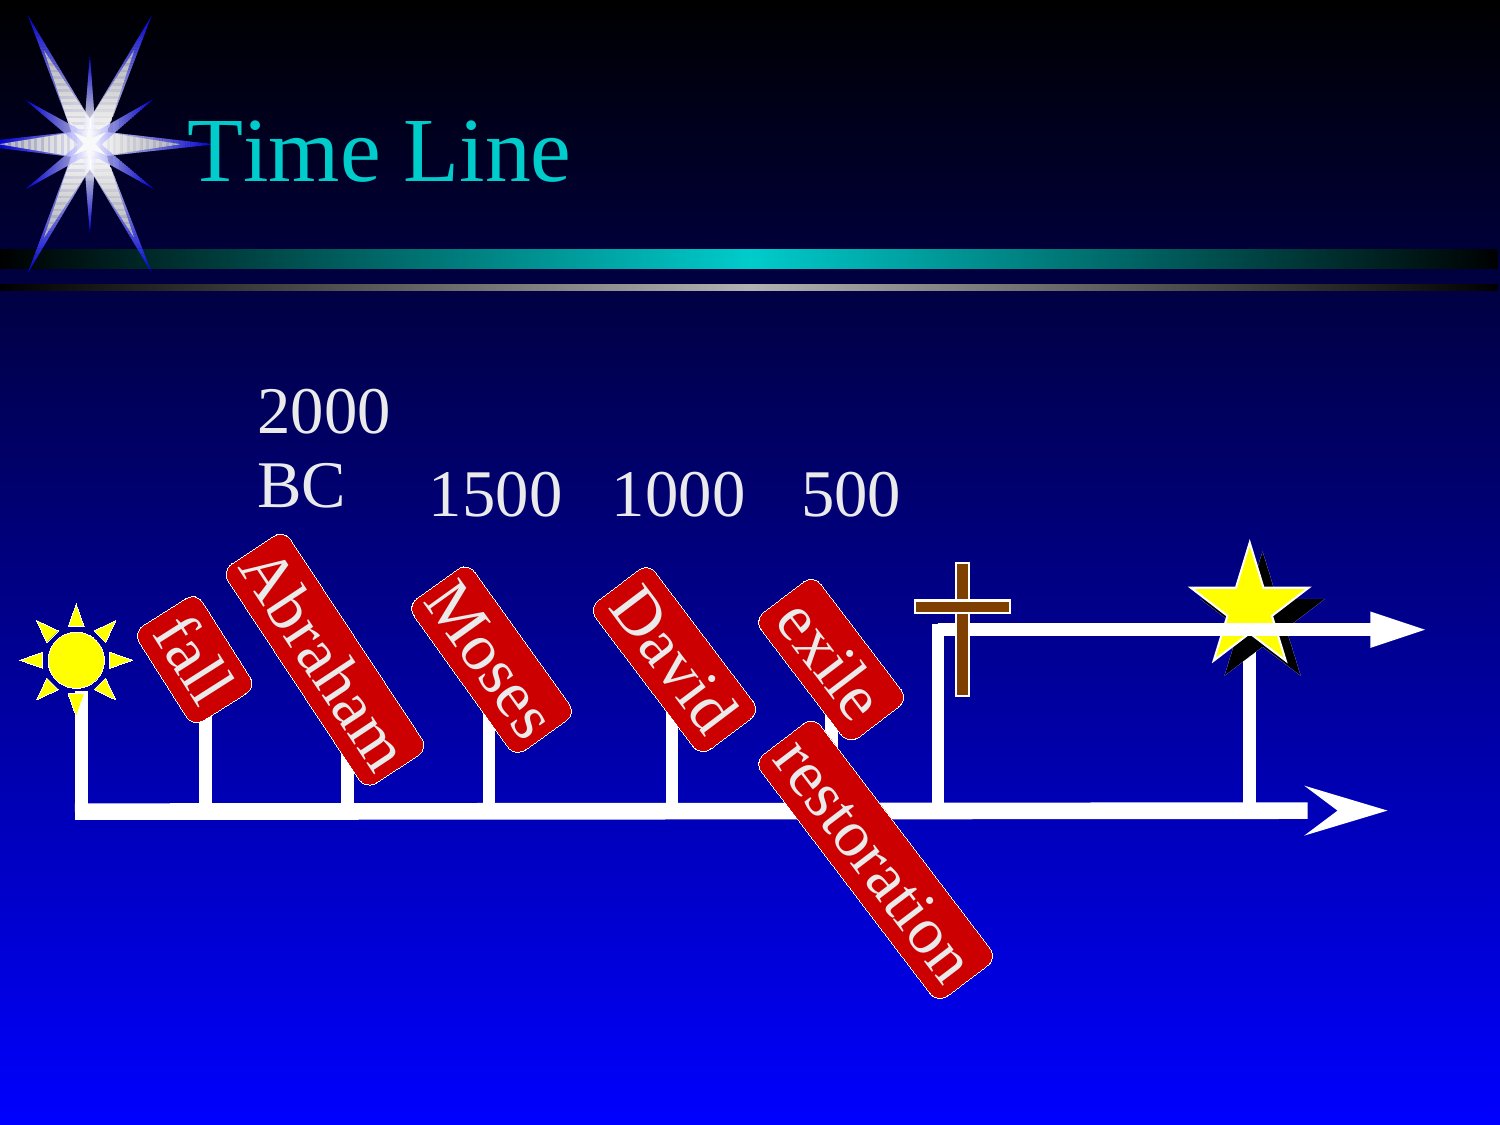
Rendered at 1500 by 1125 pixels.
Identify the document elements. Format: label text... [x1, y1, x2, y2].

text_box 500 [786, 449, 974, 539]
text_box Moses [411, 566, 572, 753]
text_box [914, 562, 1010, 696]
text_box [1213, 636, 1247, 661]
text_box fall [137, 596, 252, 723]
text_box 1500 [414, 449, 597, 539]
text_box [68, 693, 85, 717]
text_box Abraham [226, 534, 424, 786]
text_box [36, 620, 59, 643]
text_box [94, 678, 116, 700]
text_box restoration [758, 721, 993, 999]
text_box [94, 620, 116, 643]
text_box [109, 652, 133, 669]
text_box 2000 BC [242, 367, 431, 530]
text_box [36, 678, 59, 700]
text_box 1000 [597, 449, 785, 539]
text_box exile [758, 579, 904, 740]
text_box [1190, 542, 1309, 623]
text_box [19, 652, 43, 669]
text_box [68, 603, 85, 627]
text_box David [593, 567, 756, 752]
title Time Line [187, 56, 1463, 244]
text_box [48, 632, 105, 689]
text_box [1253, 636, 1286, 661]
